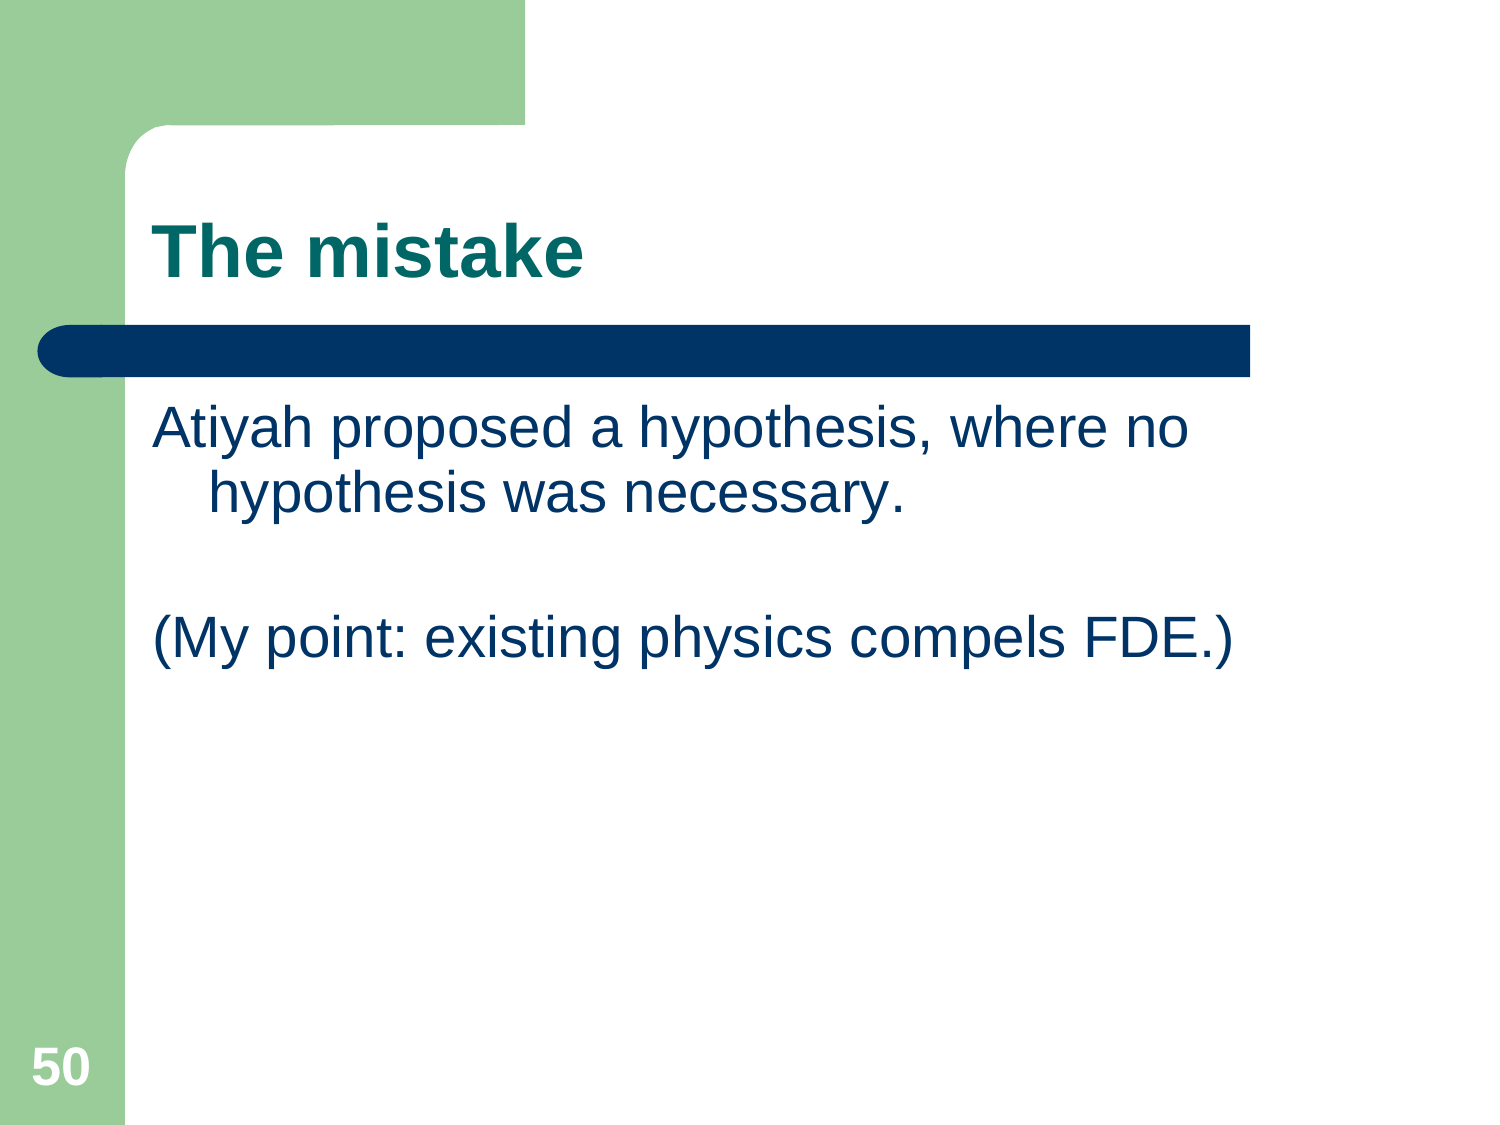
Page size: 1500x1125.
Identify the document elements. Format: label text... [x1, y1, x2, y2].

list Atiyah proposed a hypothesis, where no hypothesis was necessary. (My point: existing physics compels FDE.) [137, 387, 1400, 999]
title The mistake [136, 136, 1414, 301]
